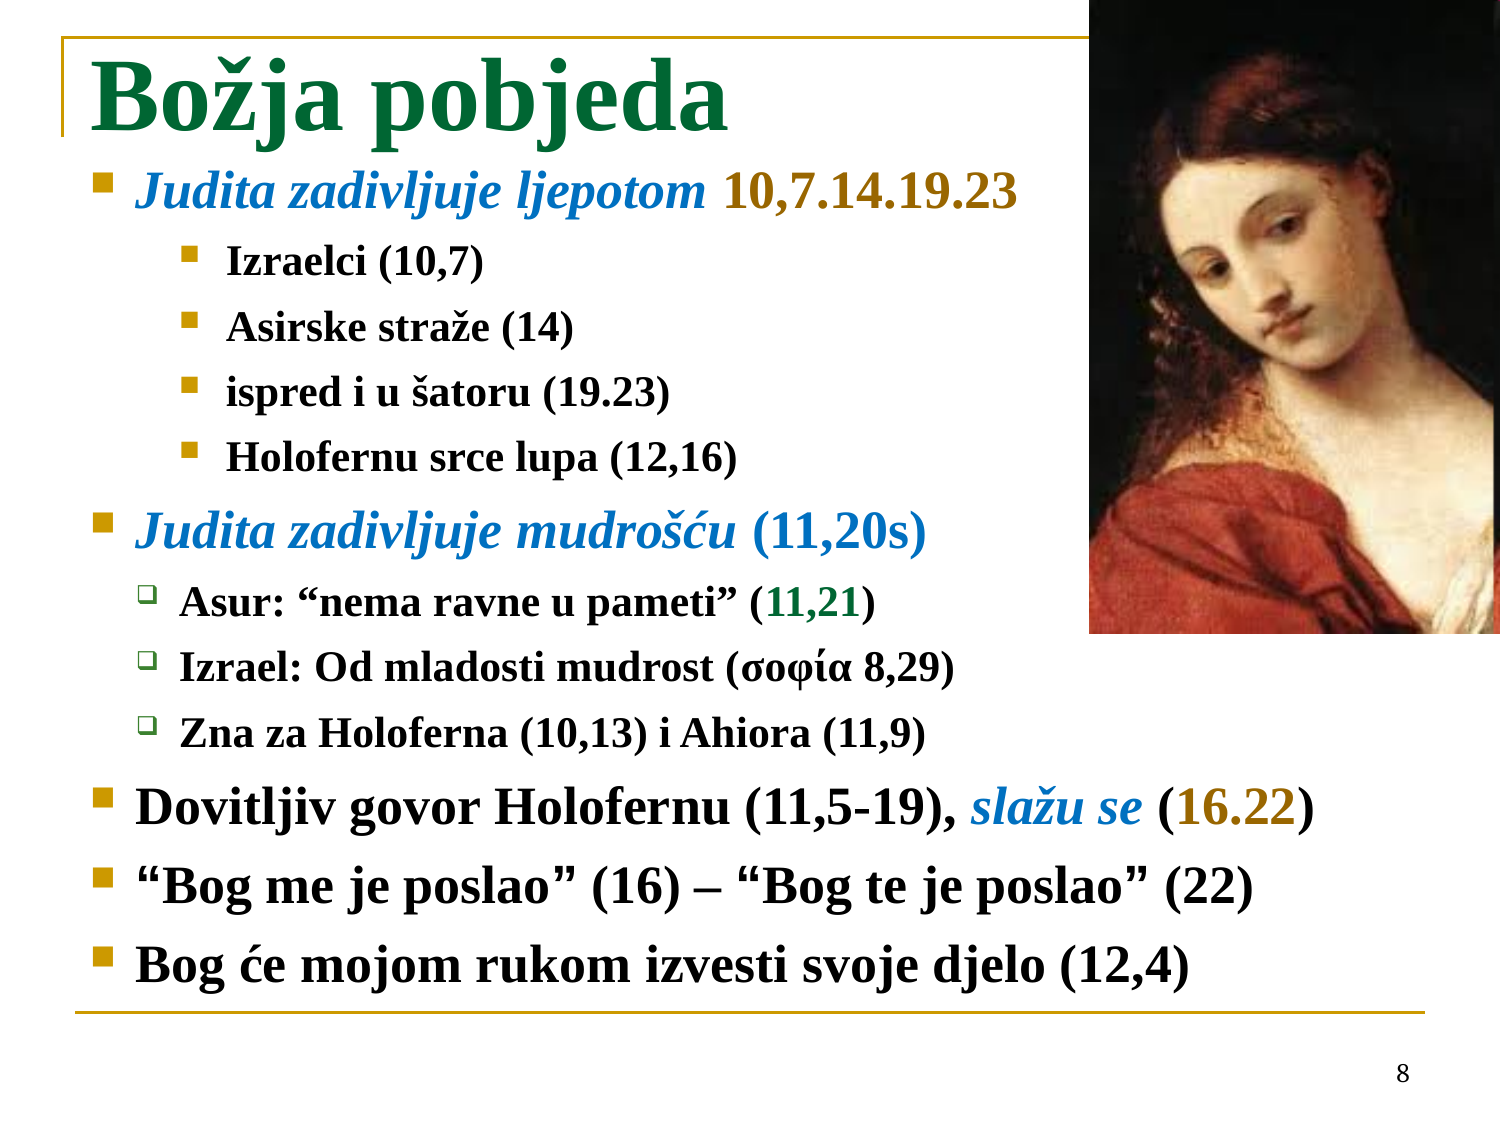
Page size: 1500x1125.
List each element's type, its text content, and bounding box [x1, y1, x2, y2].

title Božja pobjeda [75, 19, 1089, 137]
picture [1089, 0, 1500, 634]
text_box <number> [1074, 1024, 1426, 1100]
list Judita zadivljuje ljepotom 10,7.14.19.23 Izraelci (10,7) Asirske straže (14) ispred i u šatoru (19.23) Holofernu srce lupa (12,16) Judita zadivljuje mudrošću (11,20s) Asur: “nema ravne u pameti” (11,21) Izrael: Od mladosti mudrost (σοφία 8,29) Zna za Holoferna (10,13) i Ahiora (11,9) Dovitljiv govor Holofernu (11,5-19), slažu se (16.22) “Bog me je poslao” (16) – “Bog te je poslao” (22) Bog će mojom rukom izvesti svoje djelo (12,4) [75, 137, 1426, 1013]
